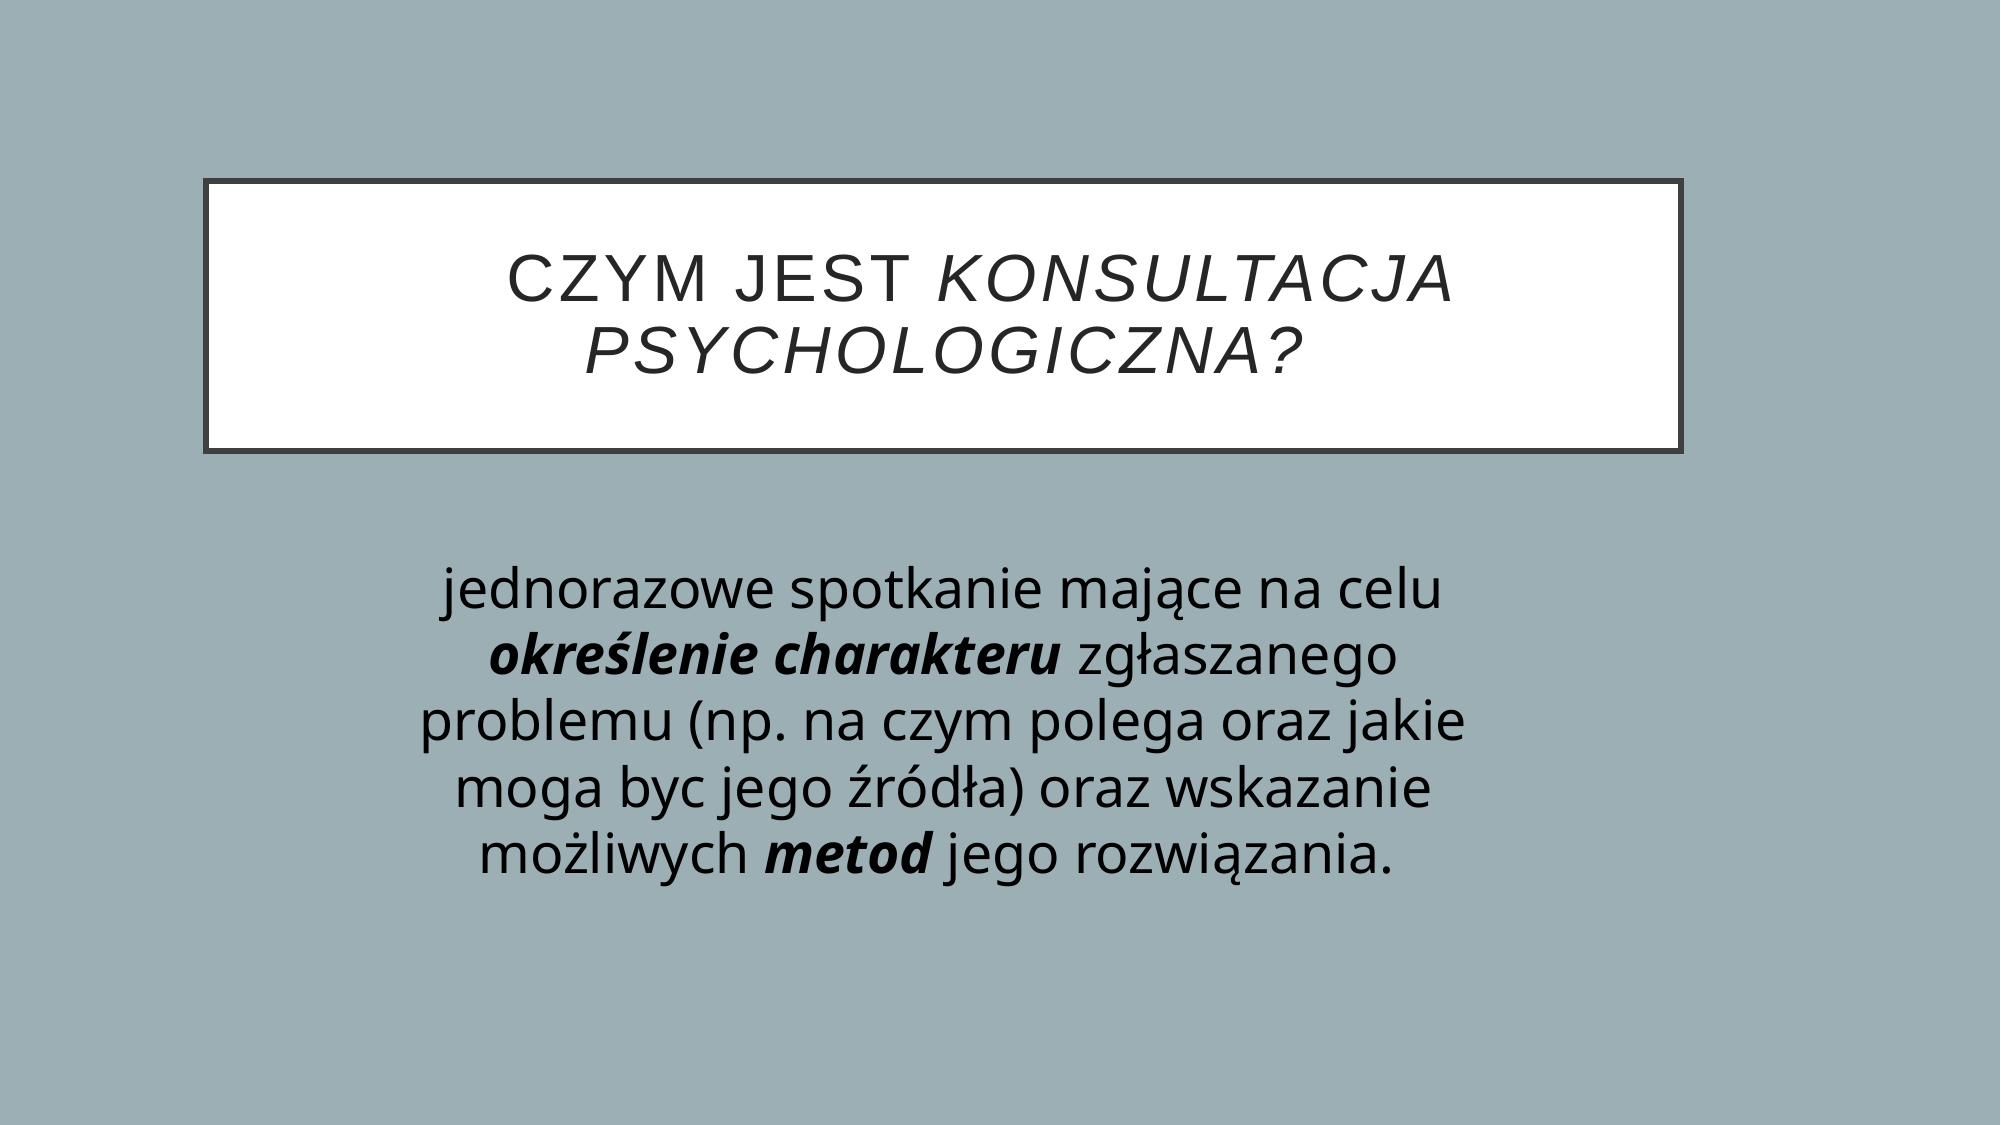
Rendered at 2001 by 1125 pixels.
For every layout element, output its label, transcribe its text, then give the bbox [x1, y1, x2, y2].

title Czym jest konsultacja psychologiczna? [206, 181, 1682, 452]
subtitle jednorazowe spotkanie mające na celu określenie charakteru zgłaszanego problemu (np. na czym polega oraz jakie moga byc jego źródła) oraz wskazanie możliwych metod jego rozwiązania. [385, 545, 1502, 944]
